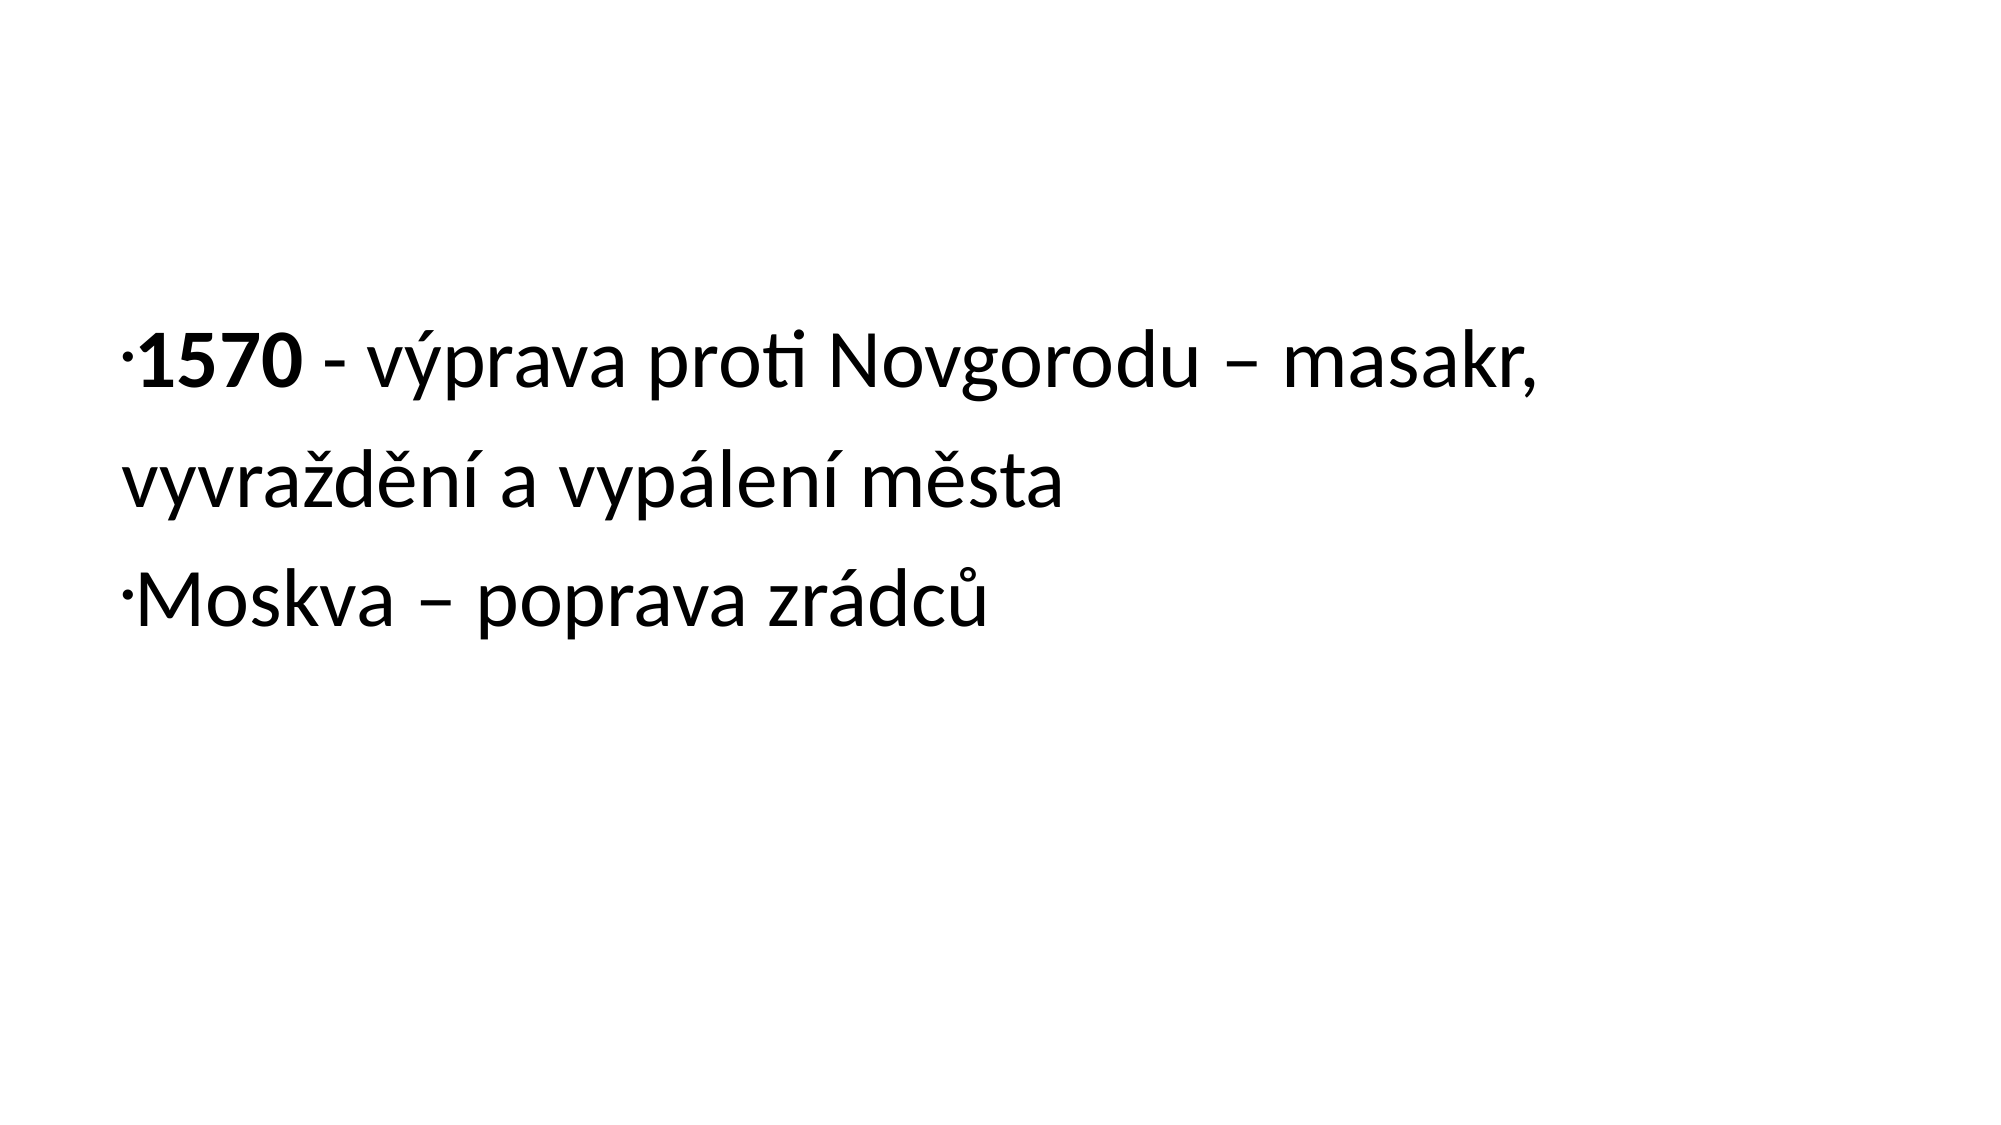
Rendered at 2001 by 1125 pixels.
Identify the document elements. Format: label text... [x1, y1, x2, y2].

list 1570 - výprava proti Novgorodu – masakr, vyvraždění a vypálení města Moskva – poprava zrádců [106, 308, 1832, 1023]
